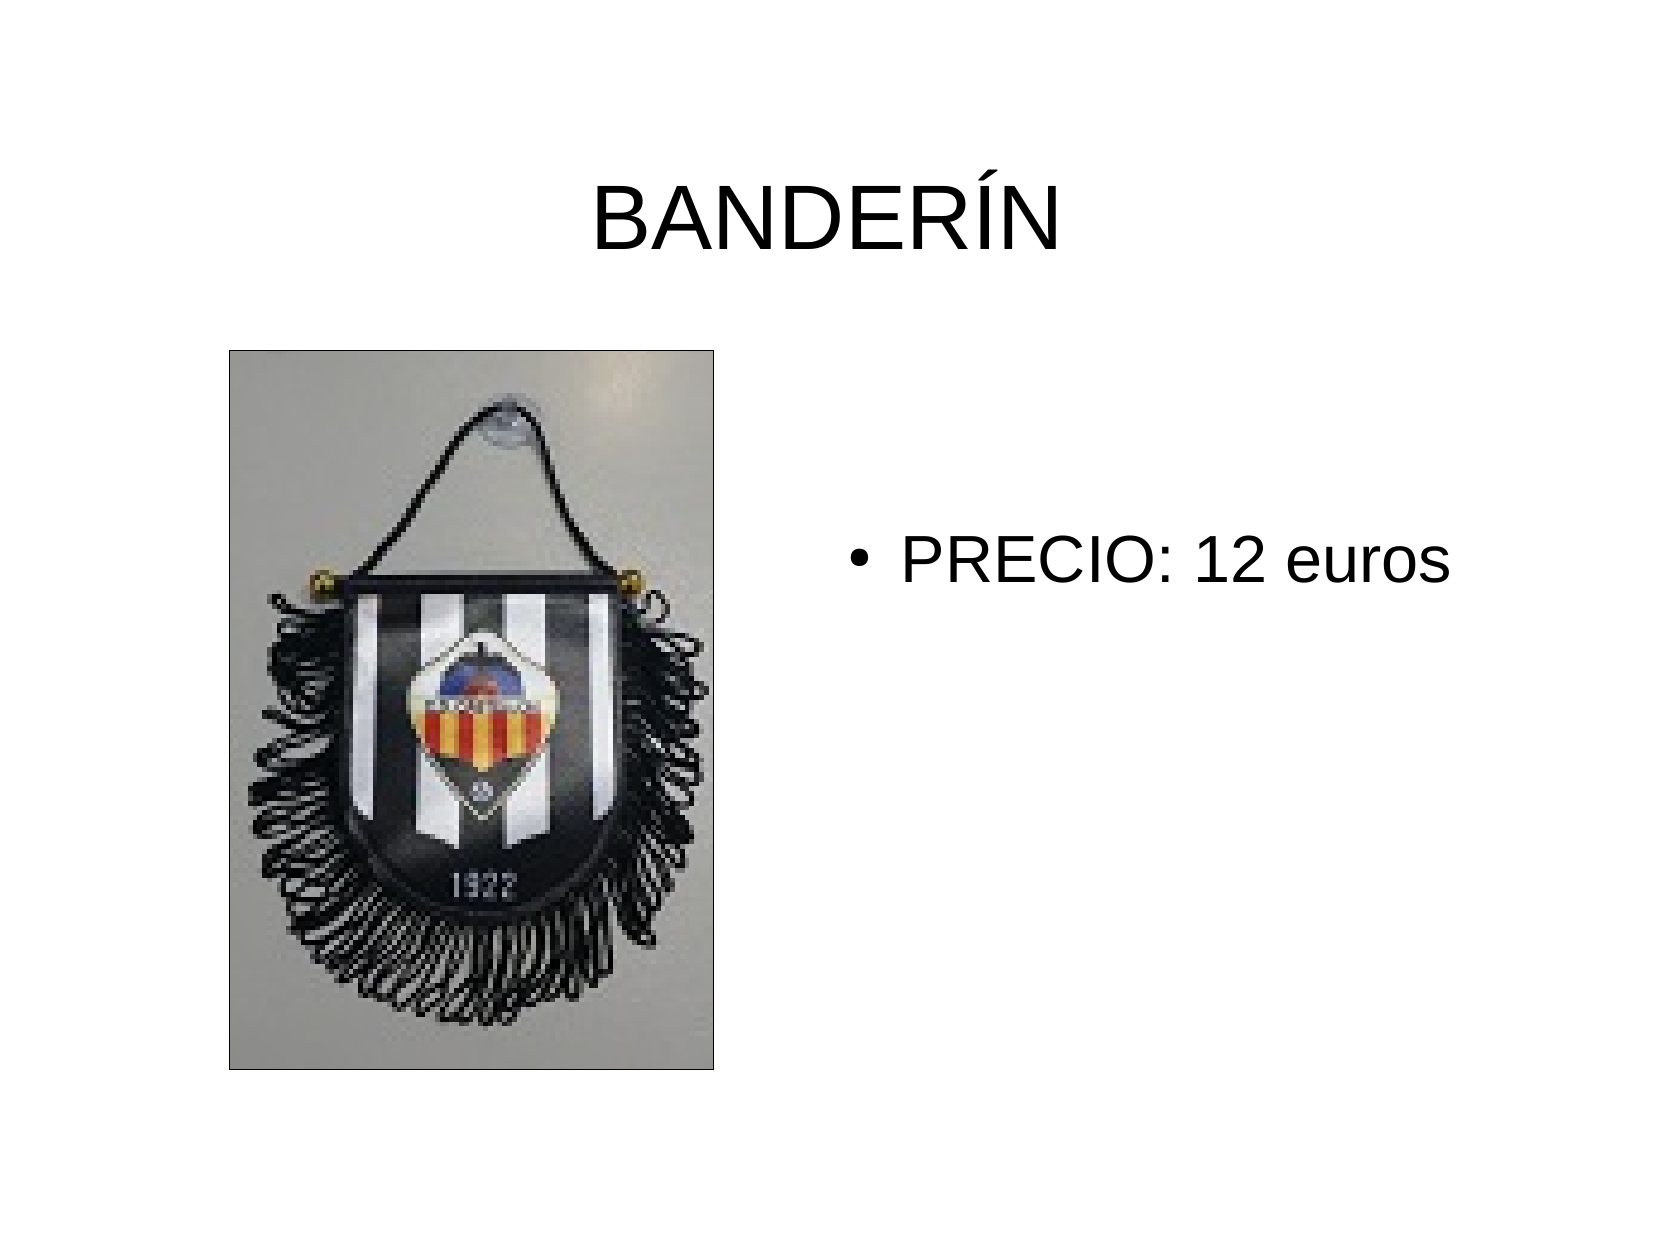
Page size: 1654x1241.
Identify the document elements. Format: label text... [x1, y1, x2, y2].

title BANDERÍN [121, 114, 1534, 322]
picture [229, 350, 714, 1070]
list PRECIO: 12 euros [814, 514, 1560, 768]
